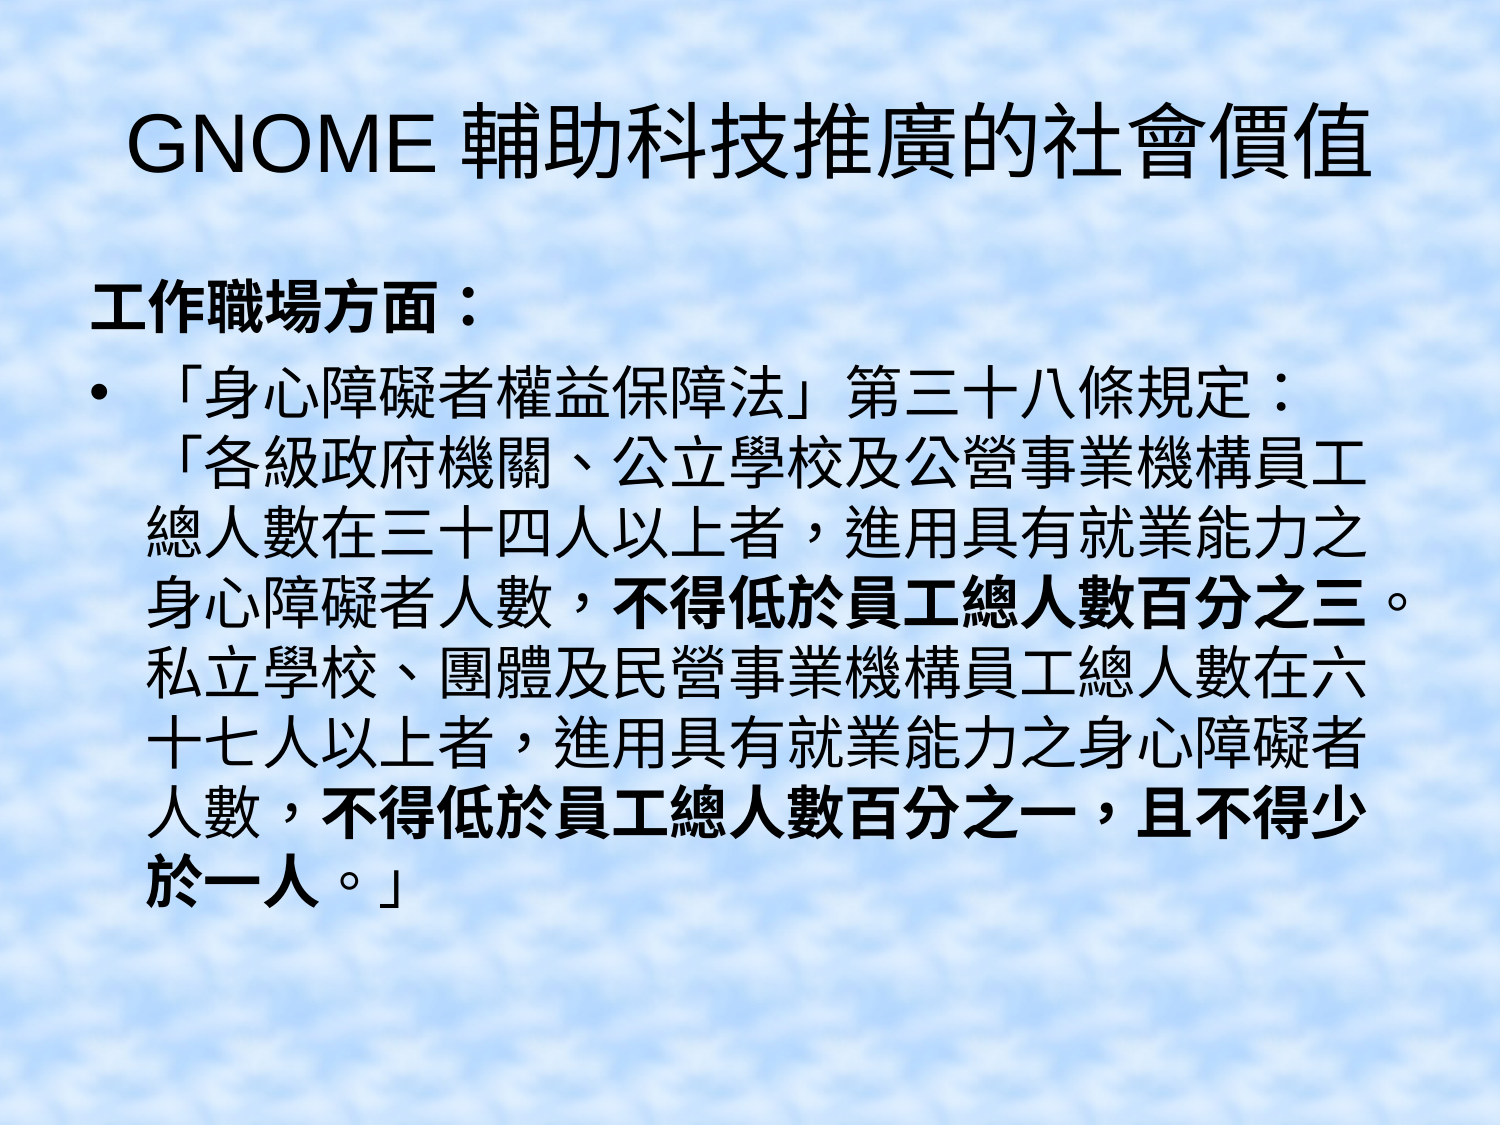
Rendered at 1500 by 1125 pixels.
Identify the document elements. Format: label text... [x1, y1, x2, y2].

picture [0, 0, 1500, 1125]
title GNOME輔助科技推廣的社會價值 [75, 20, 1426, 257]
list 工作職場方面： 「身心障礙者權益保障法」第三十八條規定：「各級政府機關、公立學校及公營事業機構員工總人數在三十四人以上者，進用具有就業能力之身心障礙者人數，不得低於員工總人數百分之三。私立學校、團體及民營事業機構員工總人數在六十七人以上者，進用具有就業能力之身心障礙者人數，不得低於員工總人數百分之一，且不得少於一人。」 [75, 262, 1426, 1011]
